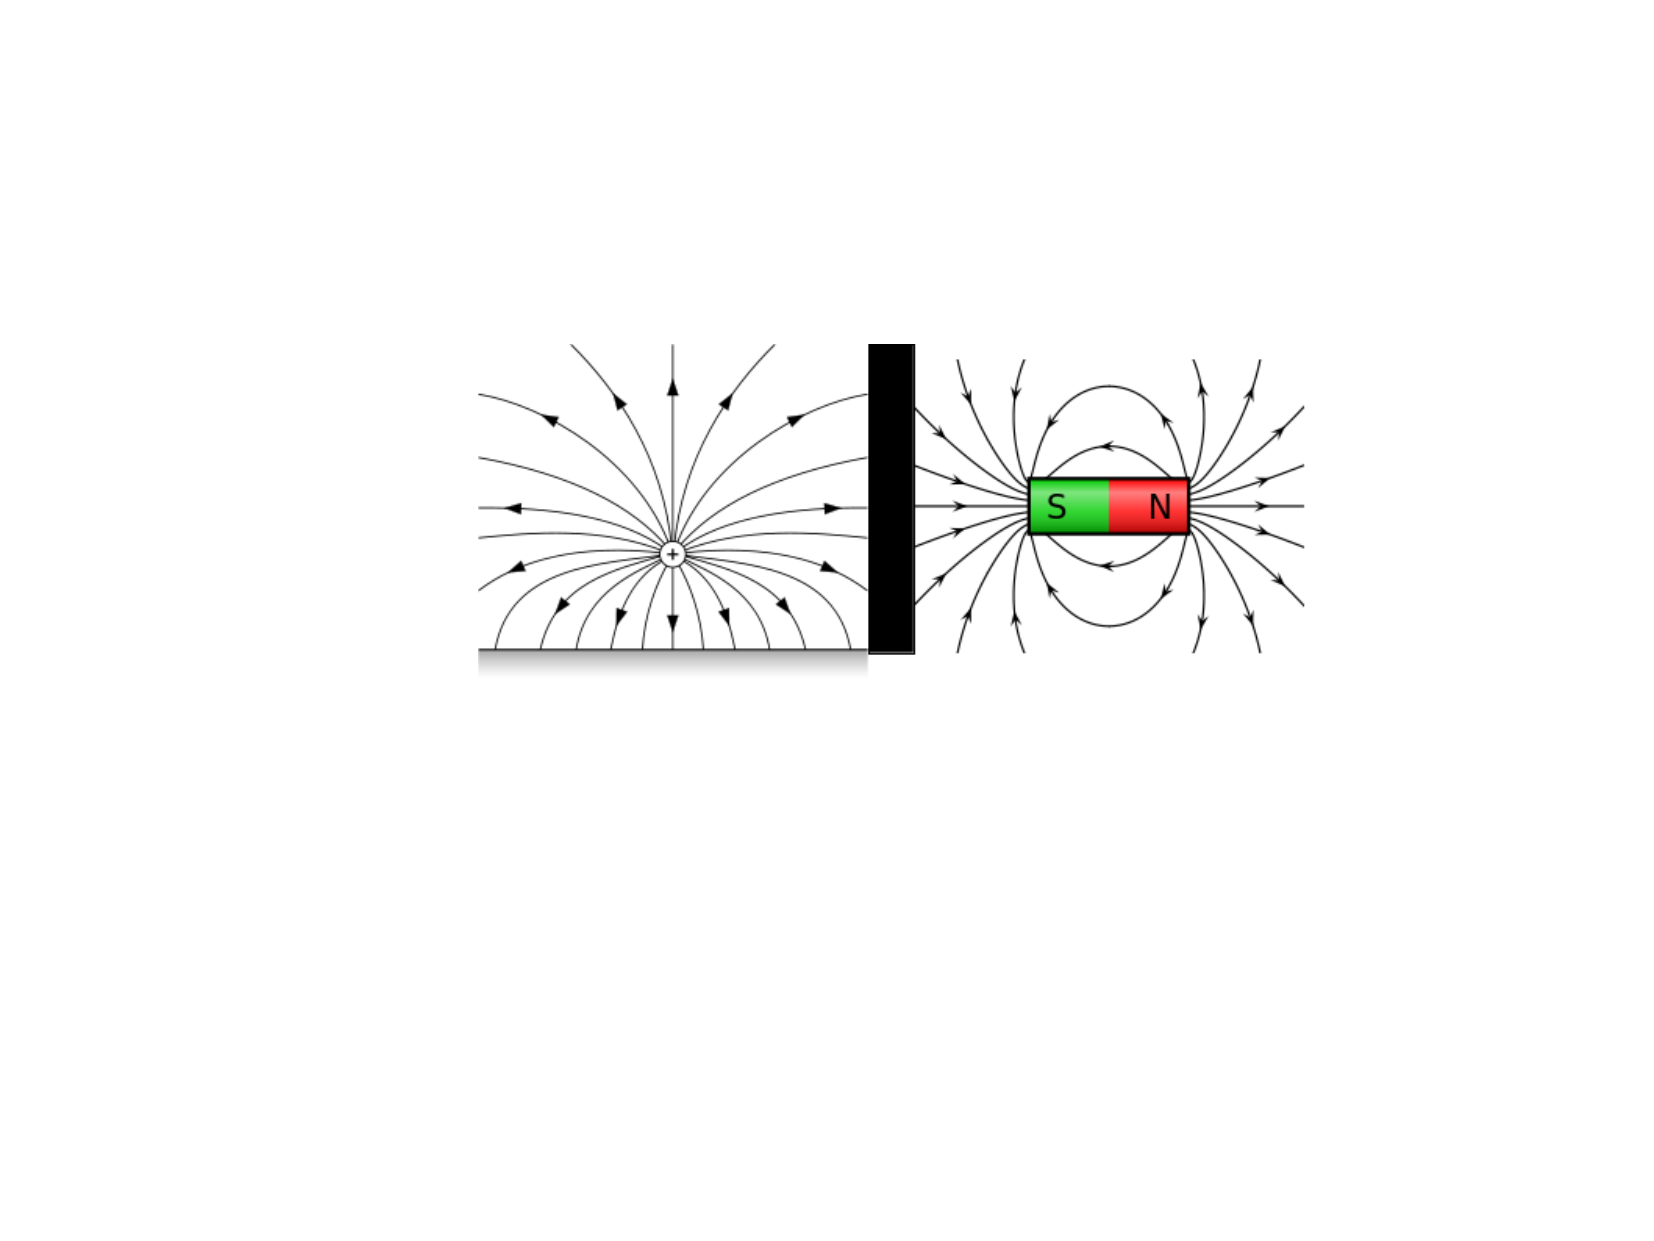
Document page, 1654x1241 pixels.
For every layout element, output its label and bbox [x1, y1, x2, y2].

picture [478, 344, 1306, 680]
